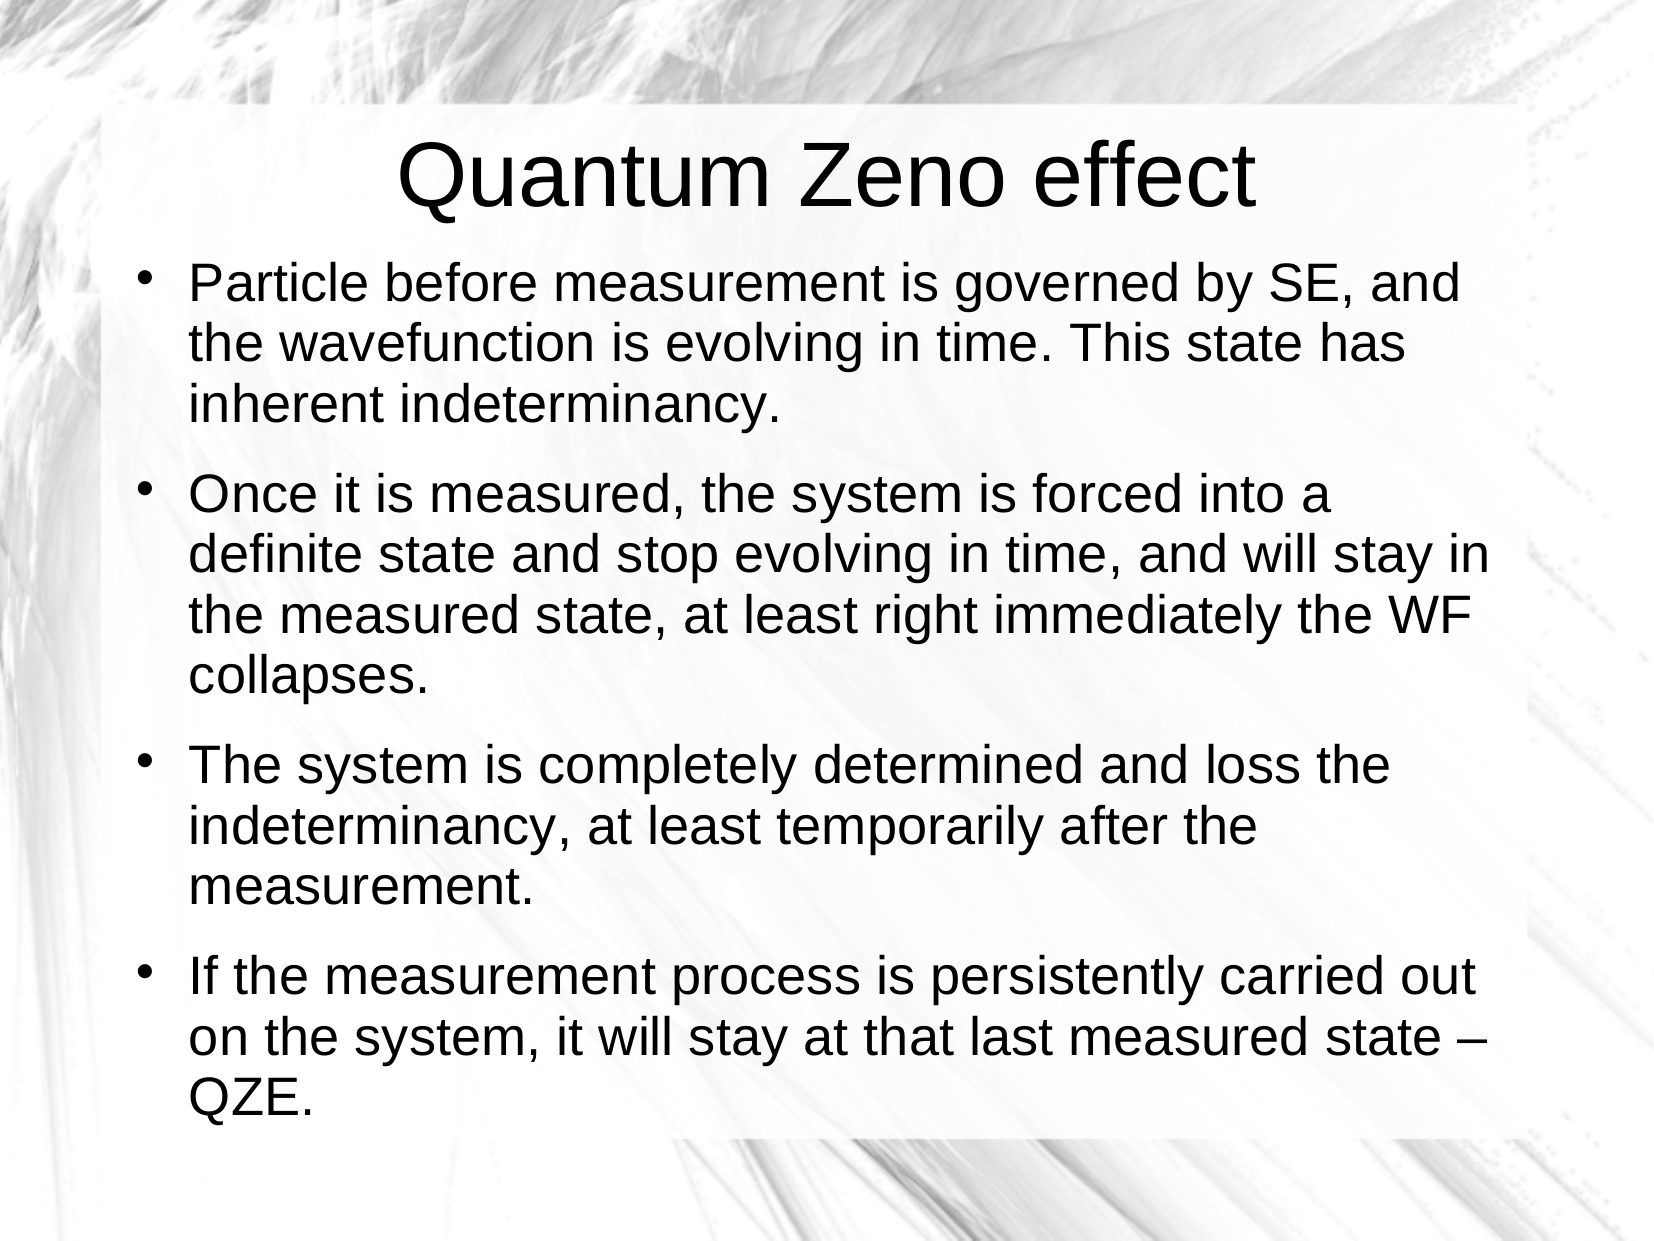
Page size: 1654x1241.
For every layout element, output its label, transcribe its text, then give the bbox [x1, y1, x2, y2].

picture [0, 0, 1654, 1241]
title Quantum Zeno effect [118, 88, 1536, 257]
list Particle before measurement is governed by SE, and the wavefunction is evolving in time. This state has inherent indeterminancy. Once it is measured, the system is forced into a definite state and stop evolving in time, and will stay in the measured state, at least right immediately the WF collapses. The system is completely determined and loss the indeterminancy, at least temporarily after the measurement. If the measurement process is persistently carried out on the system, it will stay at that last measured state – QZE. [118, 249, 1506, 1128]
